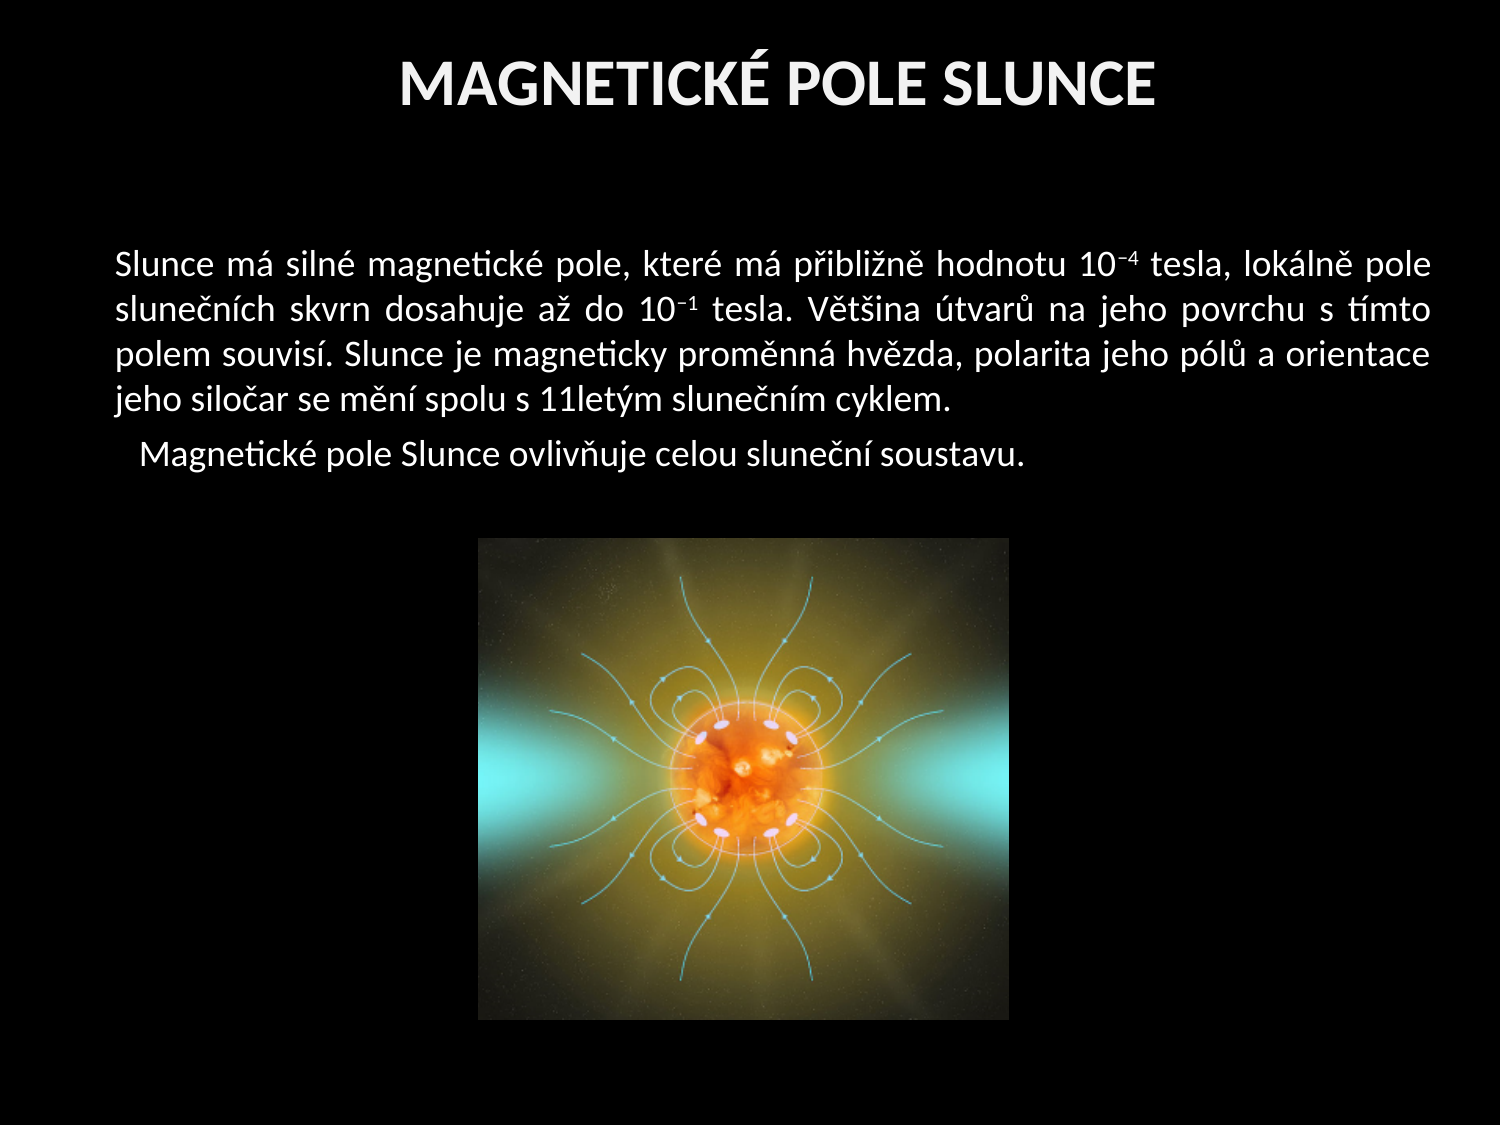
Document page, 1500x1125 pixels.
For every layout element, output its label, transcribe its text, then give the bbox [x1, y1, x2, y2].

text_box Slunce má silné magnetické pole, které má přibližně hodnotu 10−4 tesla, lokálně pole slunečních skvrn dosahuje až do 10−1 tesla. Většina útvarů na jeho povrchu s tímto polem souvisí. Slunce je magneticky proměnná hvězda, polarita jeho pólů a orientace jeho siločar se mění spolu s 11letým slunečním cyklem. [100, 231, 1447, 428]
text_box Magnetické pole Slunce ovlivňuje celou sluneční soustavu. [123, 420, 1102, 482]
text_box MAGNETICKÉ POLE SLUNCE [384, 30, 1174, 127]
picture [478, 538, 1009, 1020]
